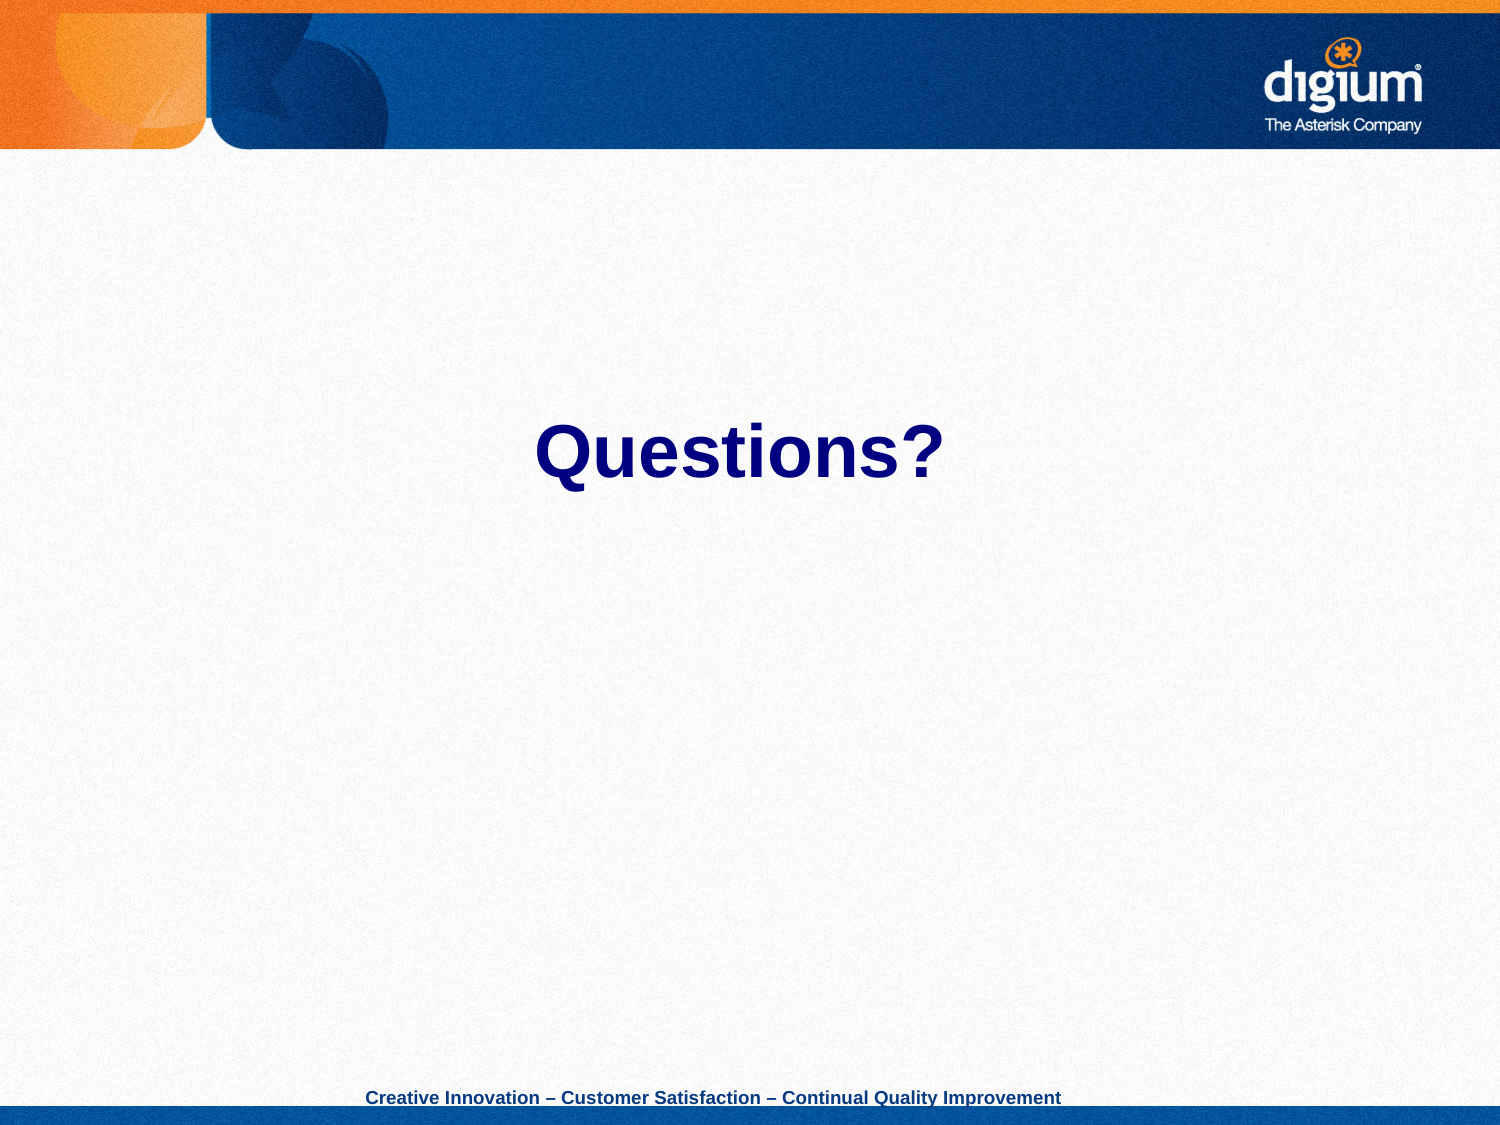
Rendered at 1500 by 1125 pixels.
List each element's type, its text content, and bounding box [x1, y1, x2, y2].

subtitle Questions? [238, 27, 1243, 877]
picture [0, 0, 1500, 1125]
